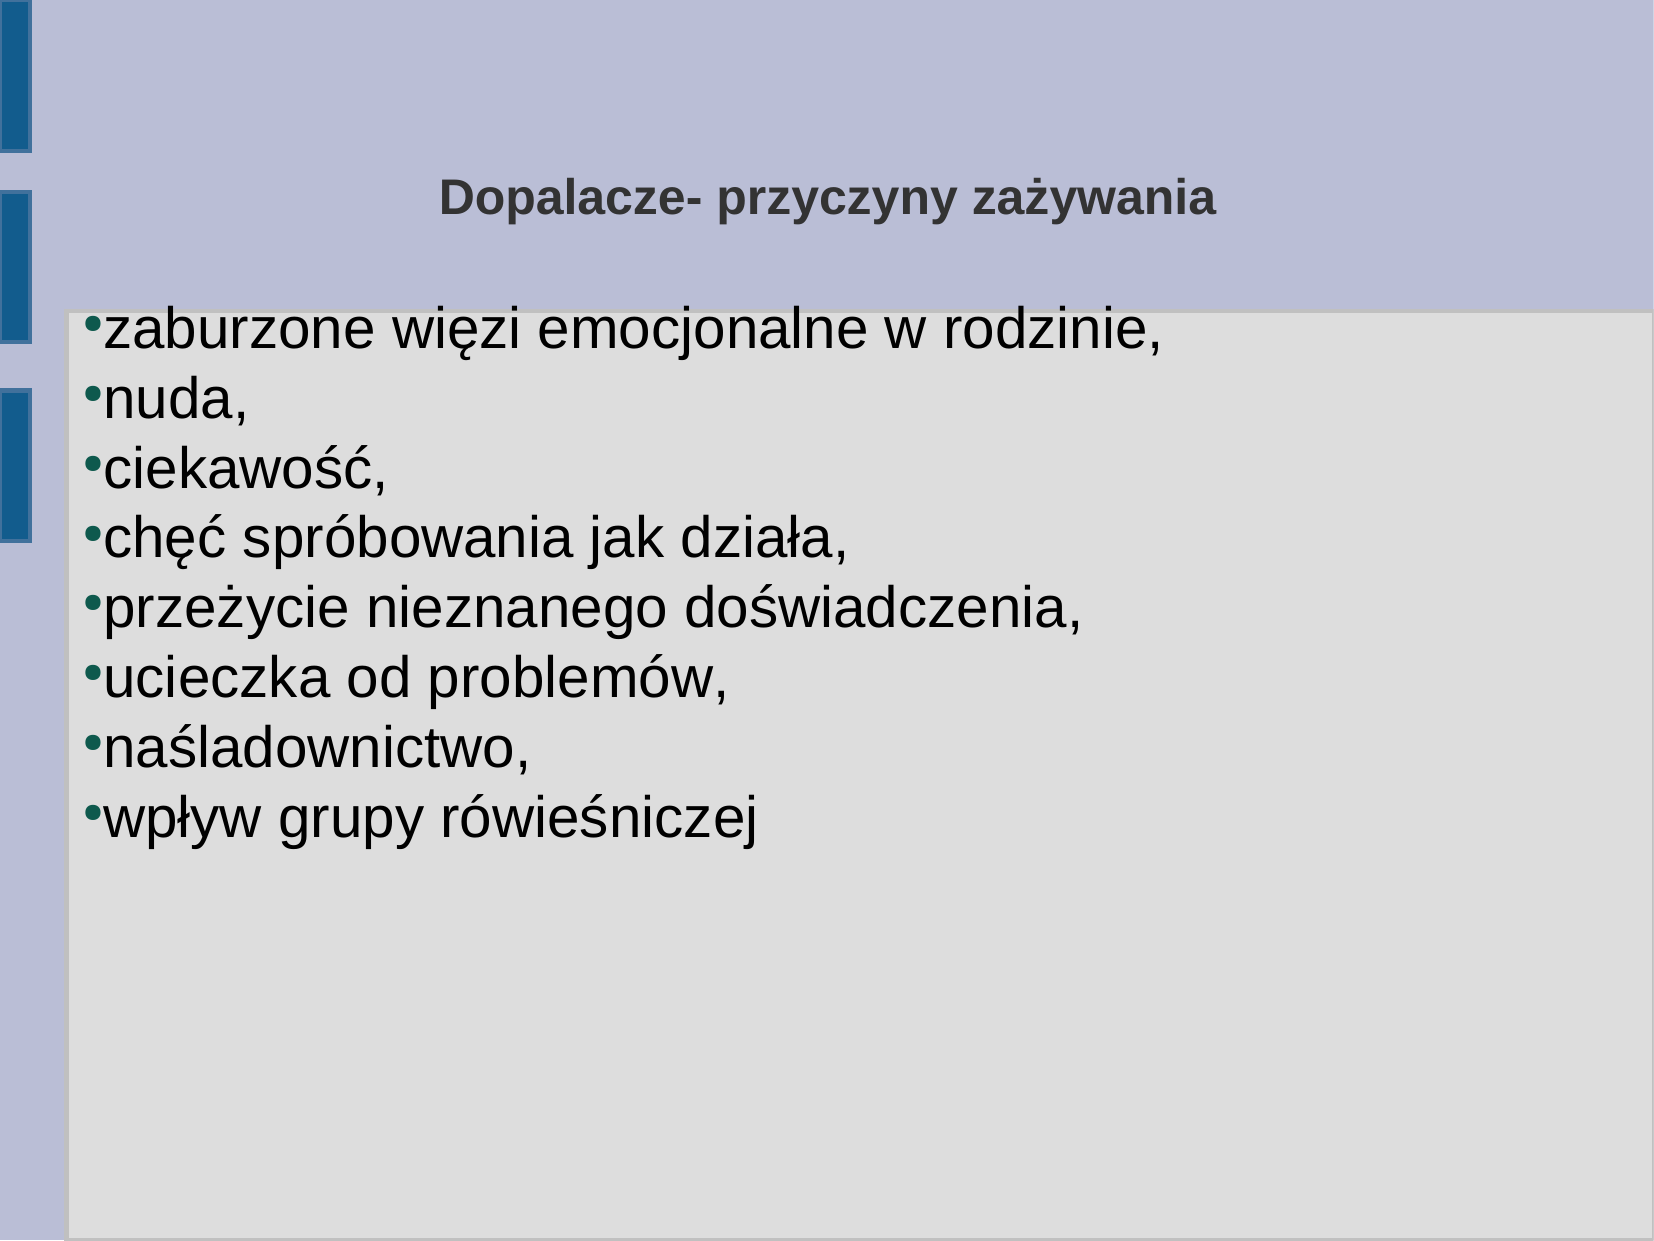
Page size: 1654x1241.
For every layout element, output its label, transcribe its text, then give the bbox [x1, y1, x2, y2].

title Dopalacze- przyczyny zażywania [121, 91, 1534, 290]
list zaburzone więzi emocjonalne w rodzinie, nuda, ciekawość, chęć spróbowania jak działa, przeżycie nieznanego doświadczenia, ucieczka od problemów, naśladownictwo, wpływ grupy rówieśniczej [82, 290, 1571, 1109]
